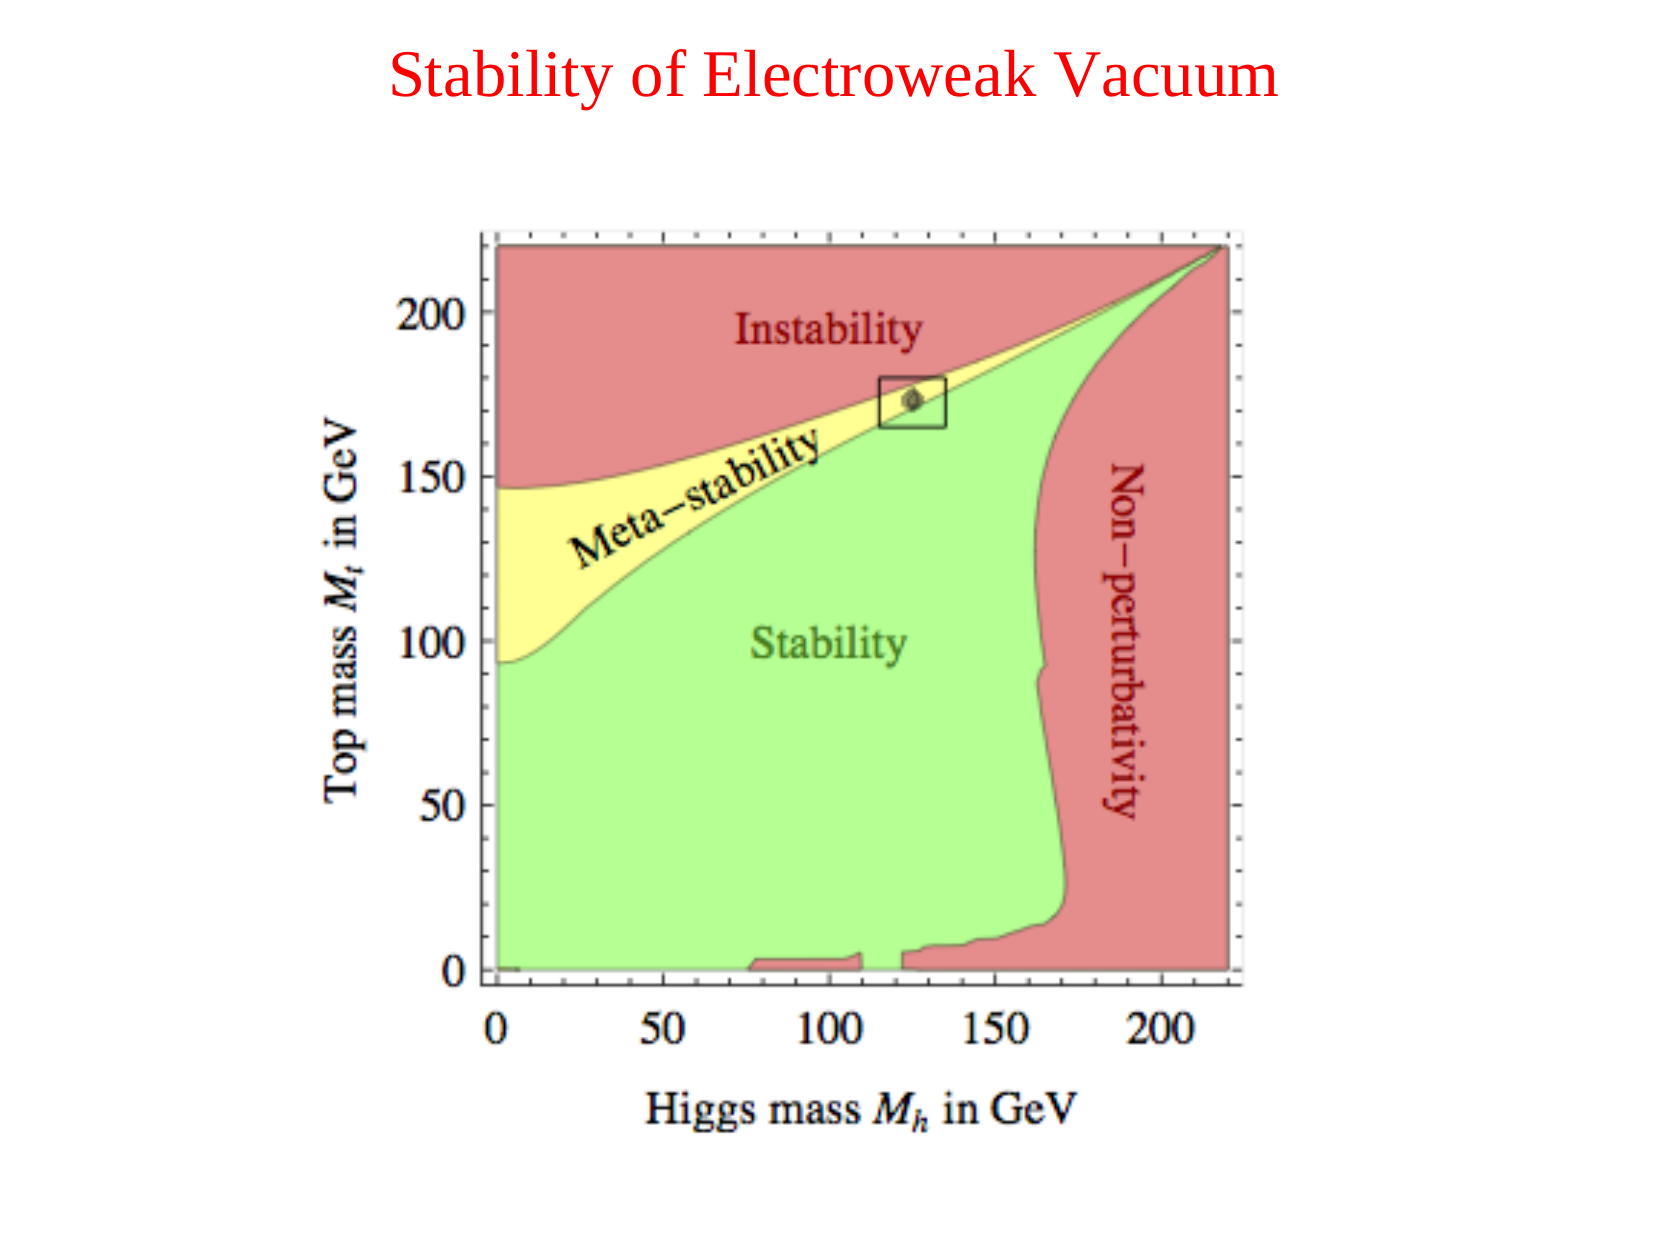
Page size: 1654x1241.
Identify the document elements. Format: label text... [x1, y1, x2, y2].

title Stability of Electroweak Vacuum [128, 5, 1541, 144]
picture [282, 182, 1329, 1176]
